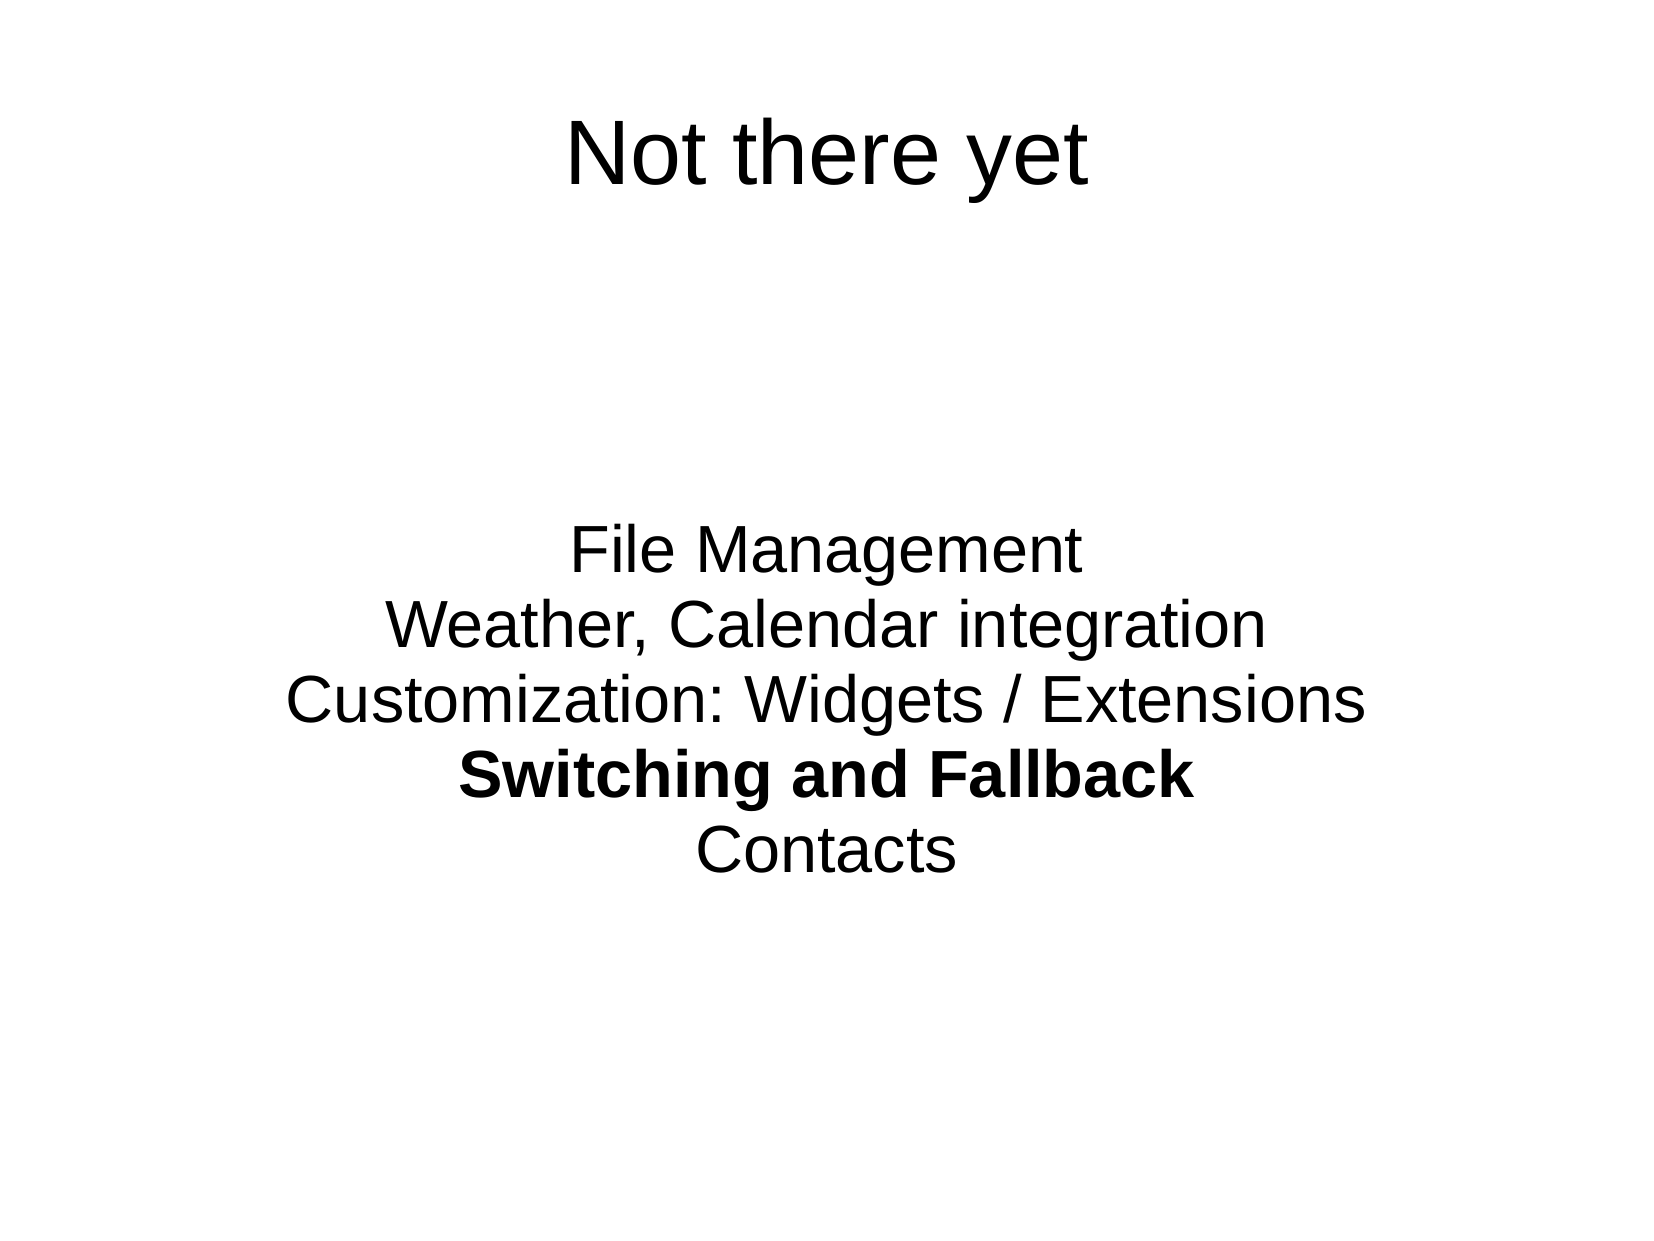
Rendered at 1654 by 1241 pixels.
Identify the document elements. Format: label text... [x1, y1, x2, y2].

title Not there yet [82, 56, 1571, 250]
subtitle File Management Weather, Calendar integration Customization: Widgets / Extensions Switching and Fallback Contacts [82, 290, 1571, 1109]
